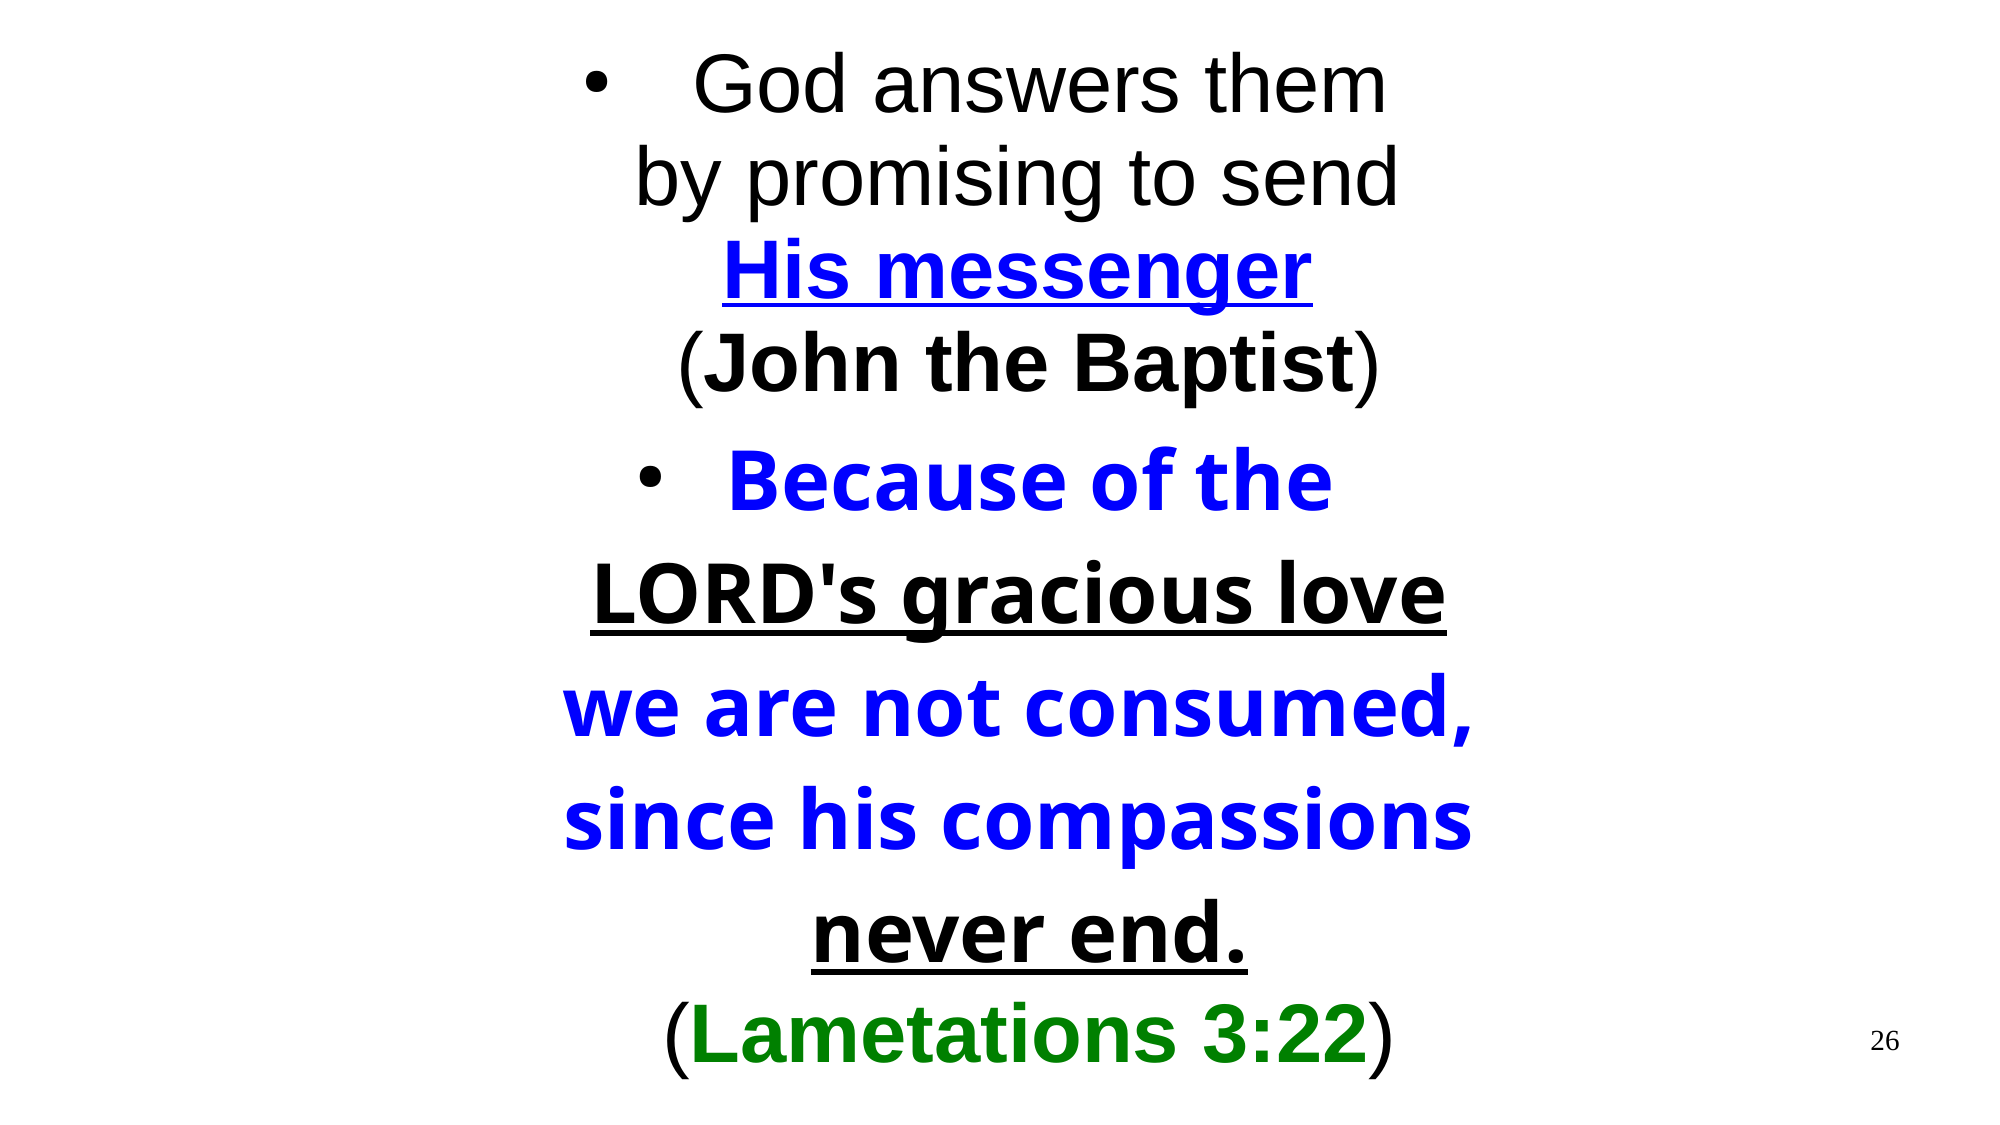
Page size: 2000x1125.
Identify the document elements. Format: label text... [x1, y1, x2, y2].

list God answers them by promising to send His messenger (John the Baptist) Because of the LORD's gracious love we are not consumed, since his compassions never end. (Lametations 3:22) [37, 37, 1988, 1088]
